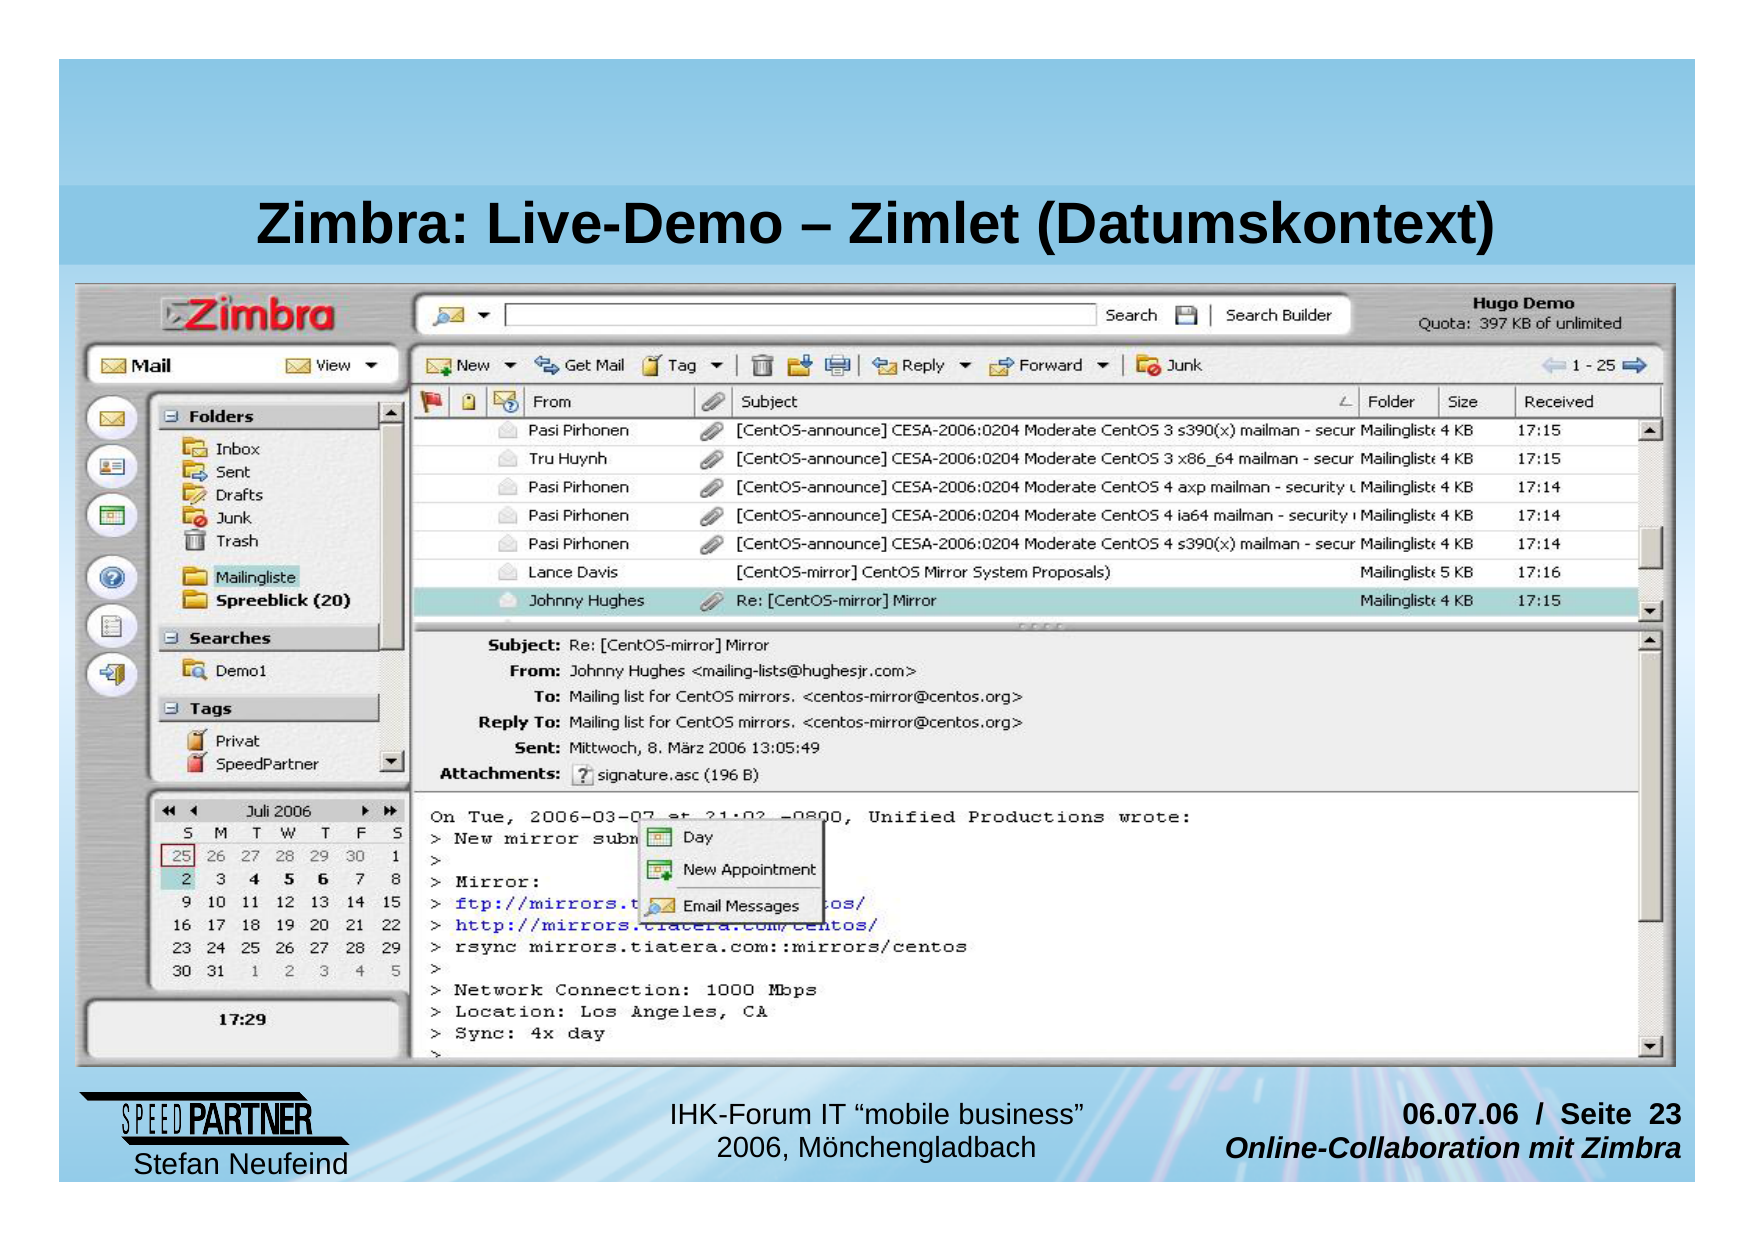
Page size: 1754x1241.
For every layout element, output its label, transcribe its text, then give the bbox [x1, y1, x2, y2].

picture [59, 59, 1695, 185]
title Zimbra: Live-Demo – Zimlet (Datumskontext) [59, 190, 1695, 257]
picture [59, 265, 1695, 1182]
